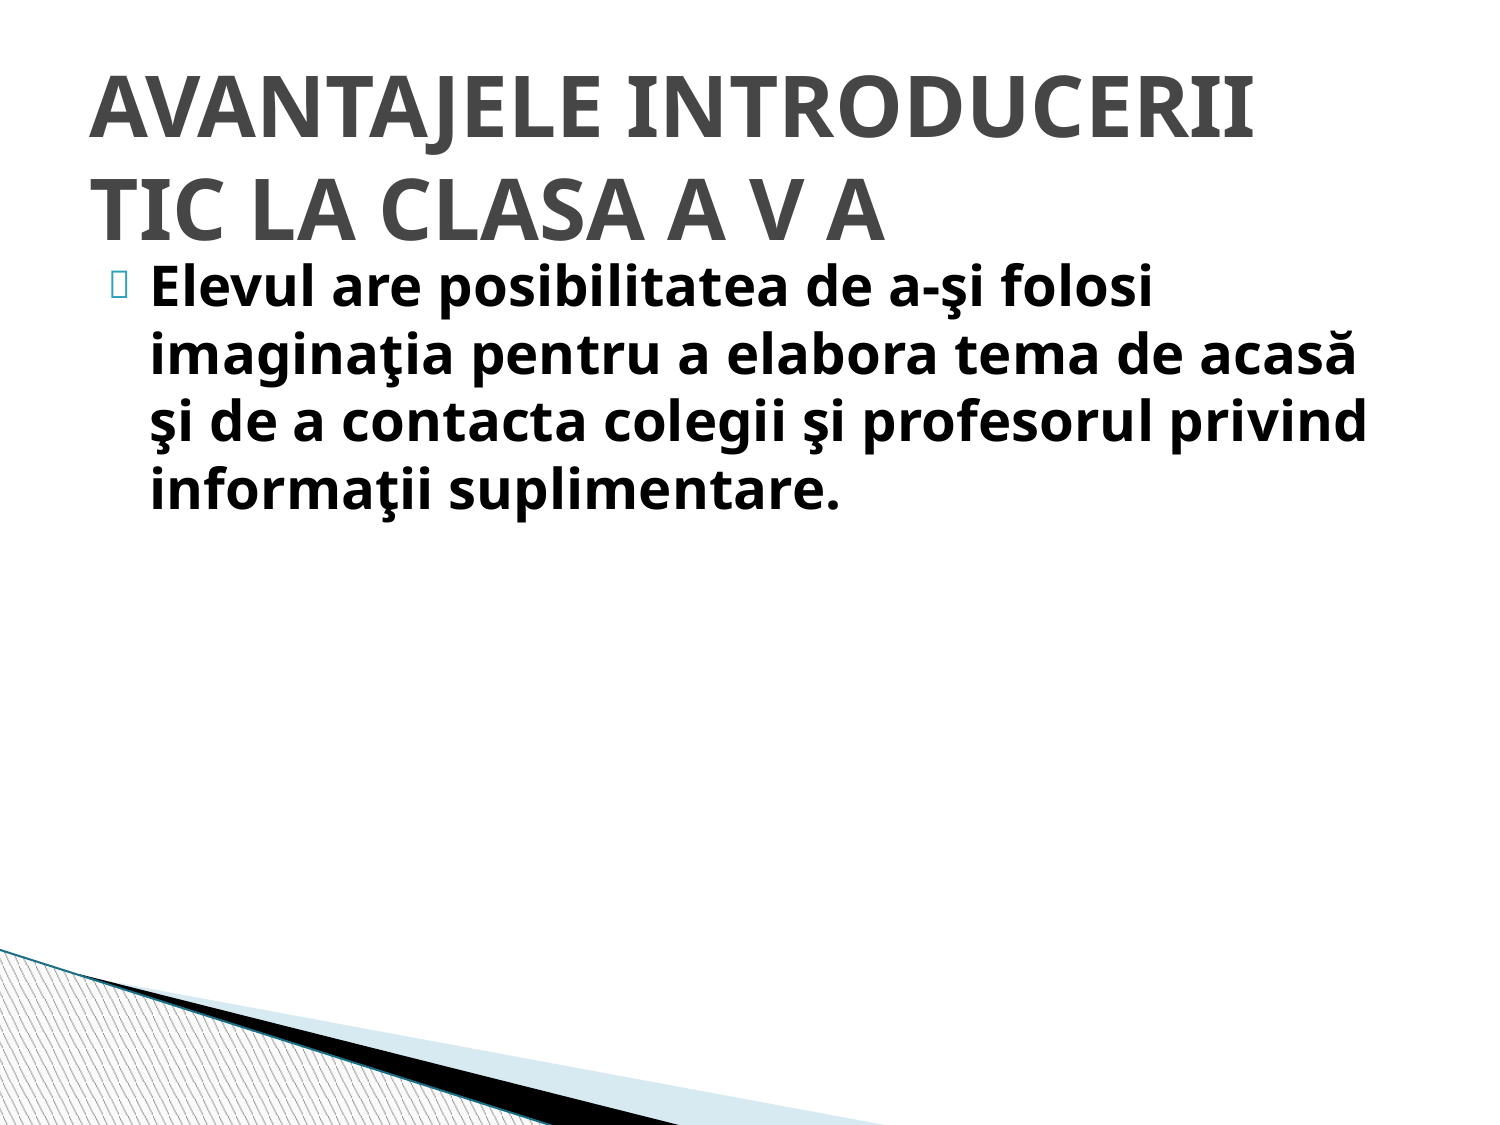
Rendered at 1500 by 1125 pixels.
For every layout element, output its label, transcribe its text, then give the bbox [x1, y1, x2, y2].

picture [0, 952, 543, 1125]
title AVANTAJELE INTRODUCERII TIC LA CLASA A V A [75, 45, 1425, 233]
list Elevul are posibilitatea de a-şi folosi imaginaţia pentru a elabora tema de acasă şi de a contacta colegii şi profesorul privind informaţii suplimentare. [75, 243, 1425, 986]
